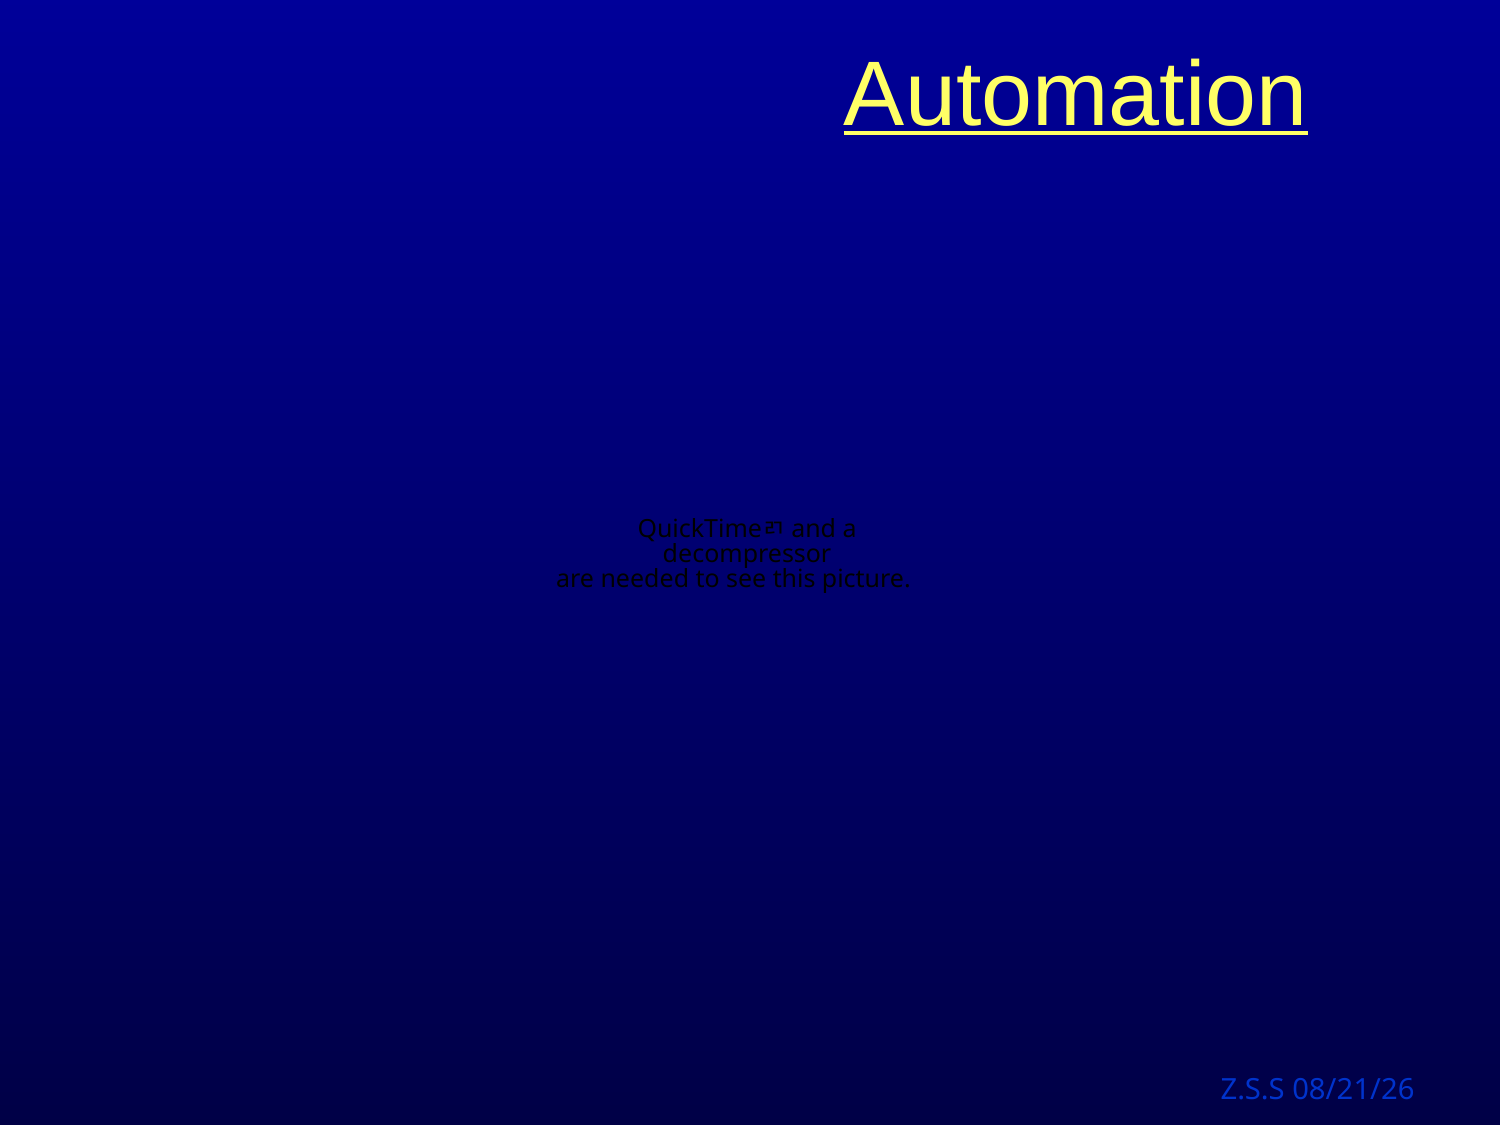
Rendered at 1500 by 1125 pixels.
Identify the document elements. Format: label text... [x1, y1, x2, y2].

title Automation [602, 0, 1500, 188]
picture [0, 0, 1500, 1125]
